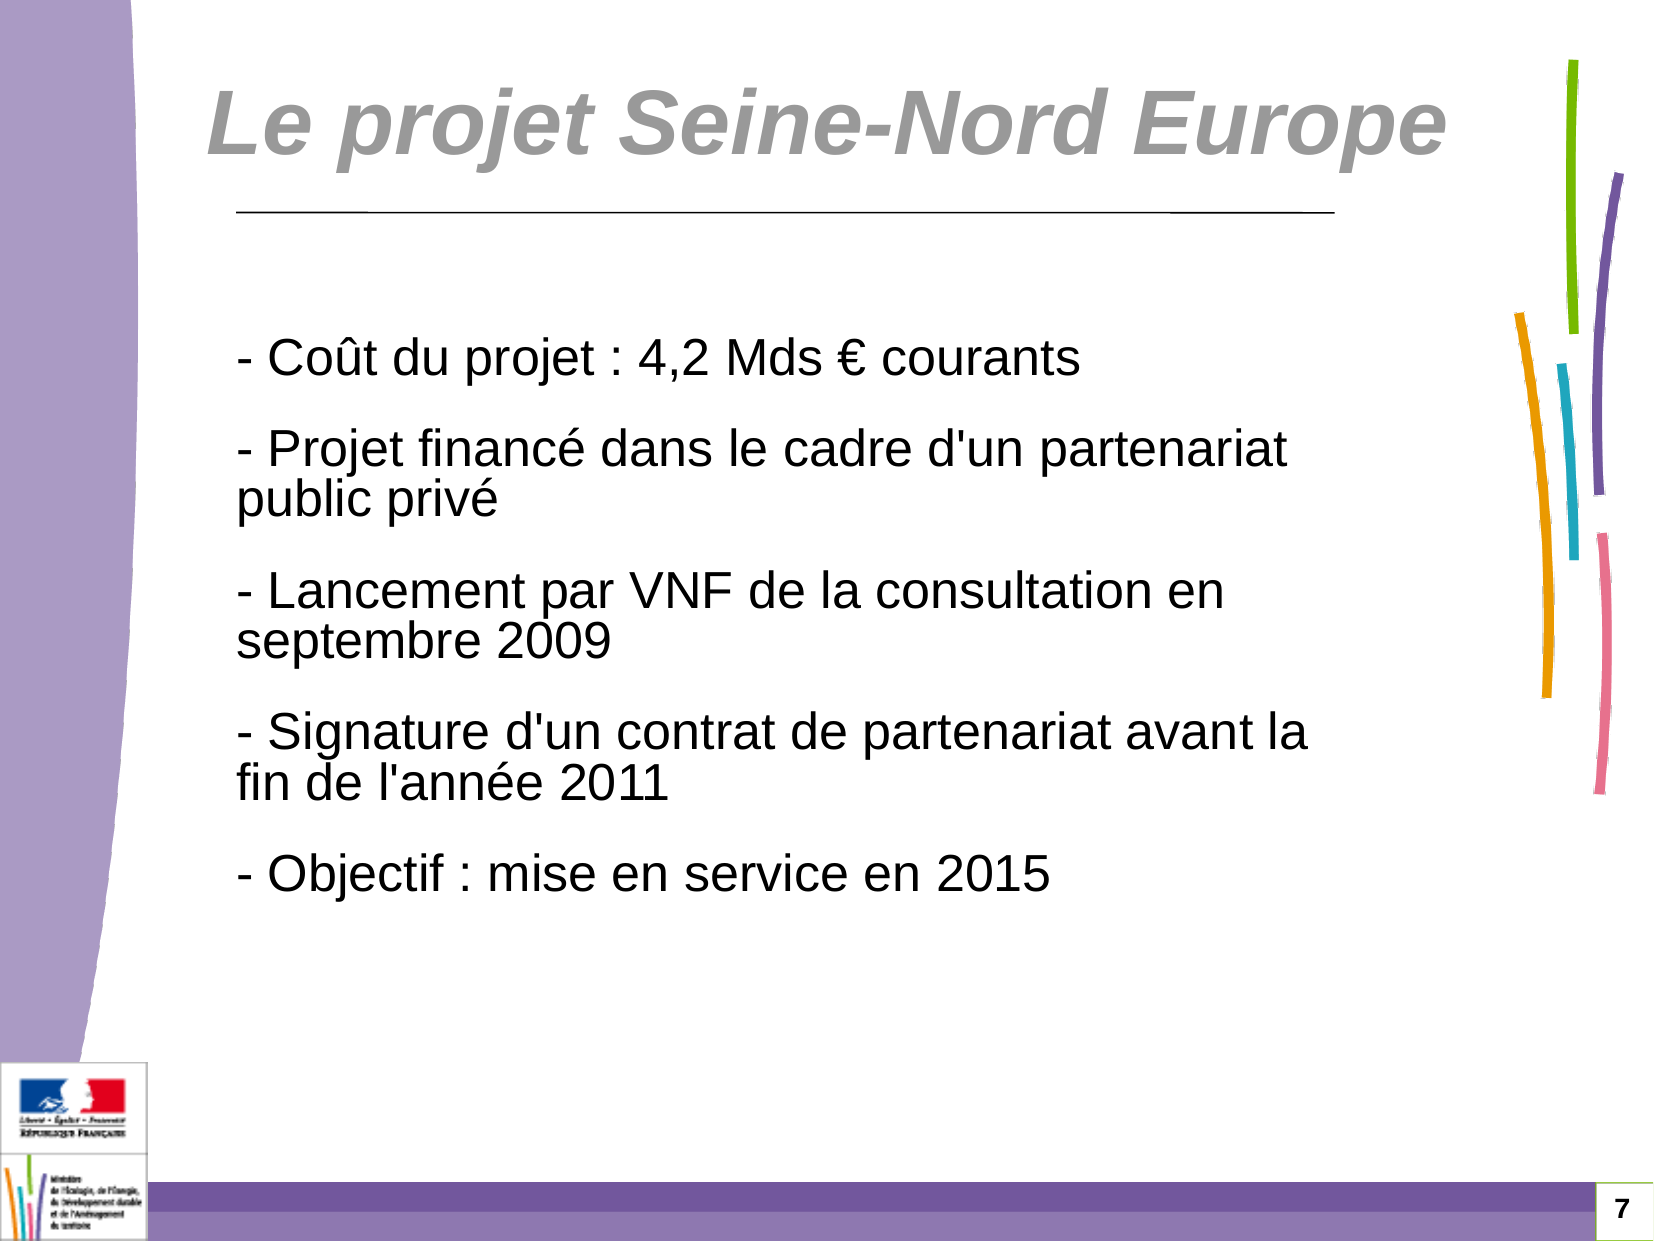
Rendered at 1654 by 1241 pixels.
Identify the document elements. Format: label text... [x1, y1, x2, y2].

title Le projet Seine-Nord Europe [206, 48, 1477, 207]
picture [0, 0, 1654, 1241]
list - Coût du projet : 4,2 Mds € courants - Projet financé dans le cadre d'un partenariat public privé - Lancement par VNF de la consultation en septembre 2009 - Signature d'un contrat de partenariat avant la fin de l'année 2011 - Objectif : mise en service en 2015 [236, 236, 1358, 1107]
